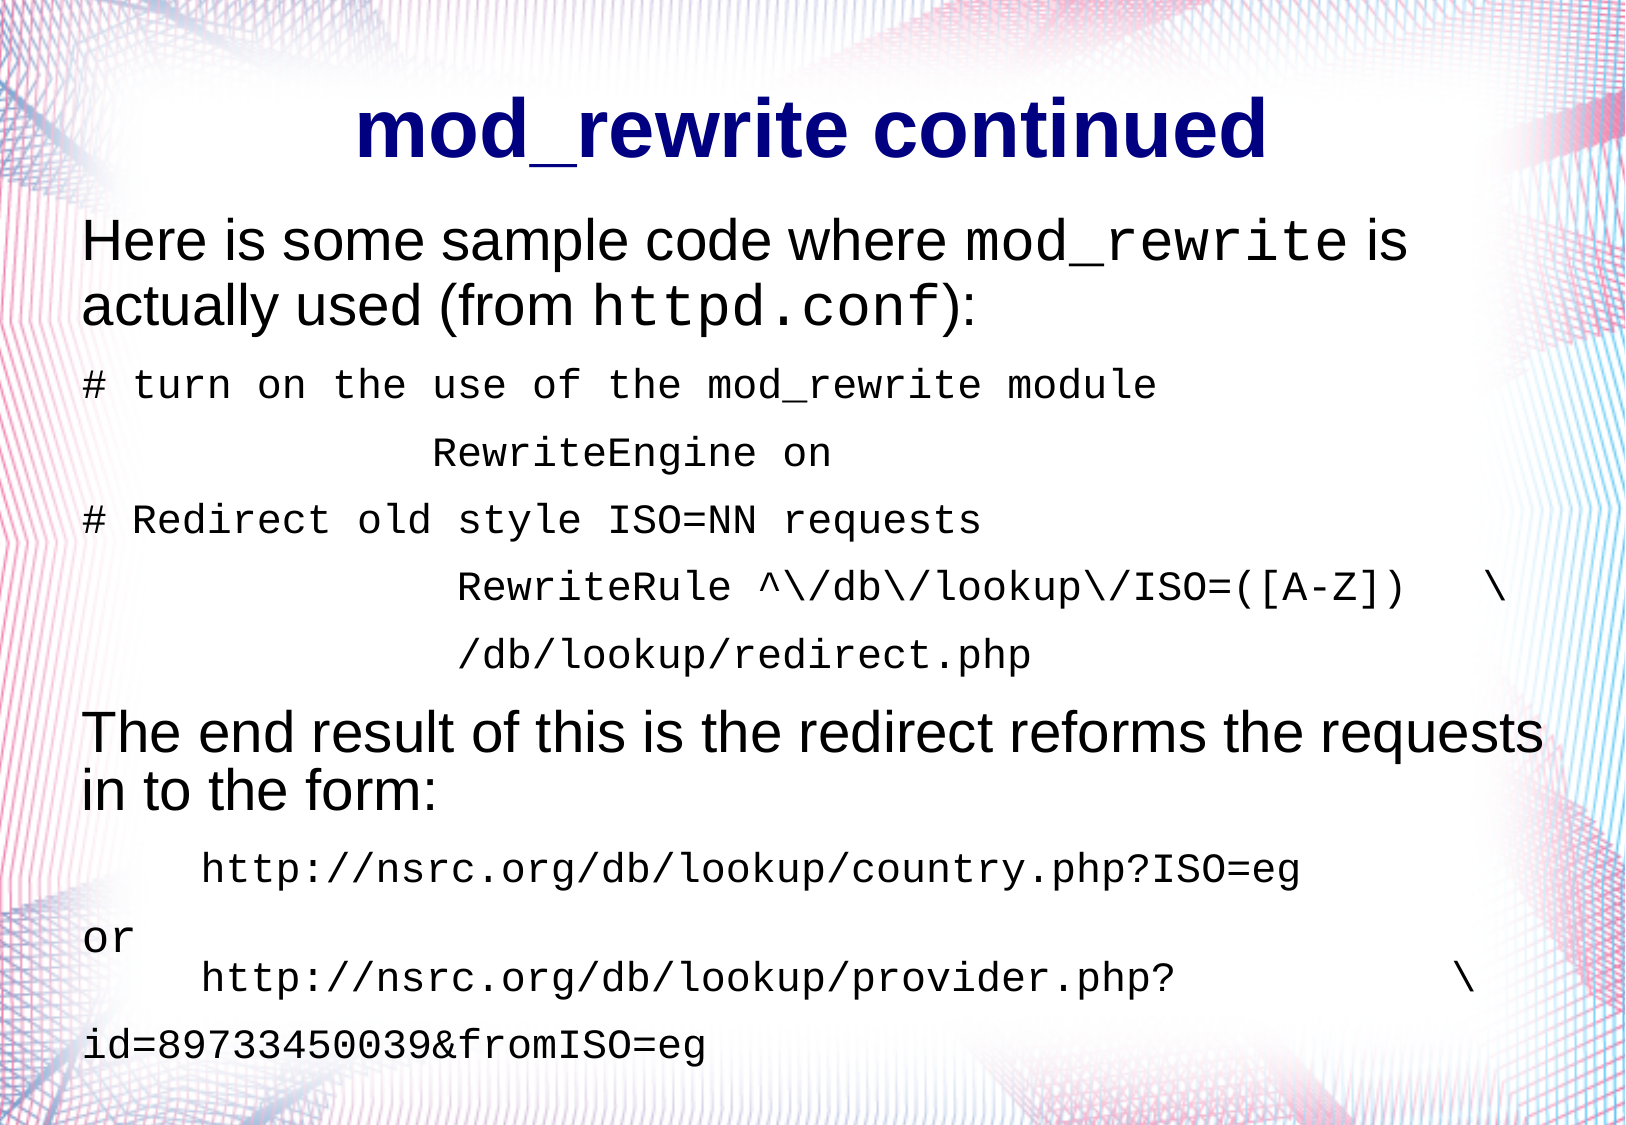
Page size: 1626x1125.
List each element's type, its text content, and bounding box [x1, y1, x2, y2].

picture [0, 0, 1626, 1125]
text_box Here is some sample code where mod_rewrite is actually used (from httpd.conf): # turn on the use of the mod_rewrite module RewriteEngine on # Redirect old style ISO=NN requests RewriteRule ^\/db\/lookup\/ISO=([A-Z]) \ /db/lookup/redirect.php The end result of this is the redirect reforms the requests in to the form: http://nsrc.org/db/lookup/country.php?ISO=eg or http://nsrc.org/db/lookup/provider.php? \ id=89733450039&fromISO=eg [81, 202, 1560, 1089]
text_box mod_rewrite continued [54, 44, 1571, 215]
